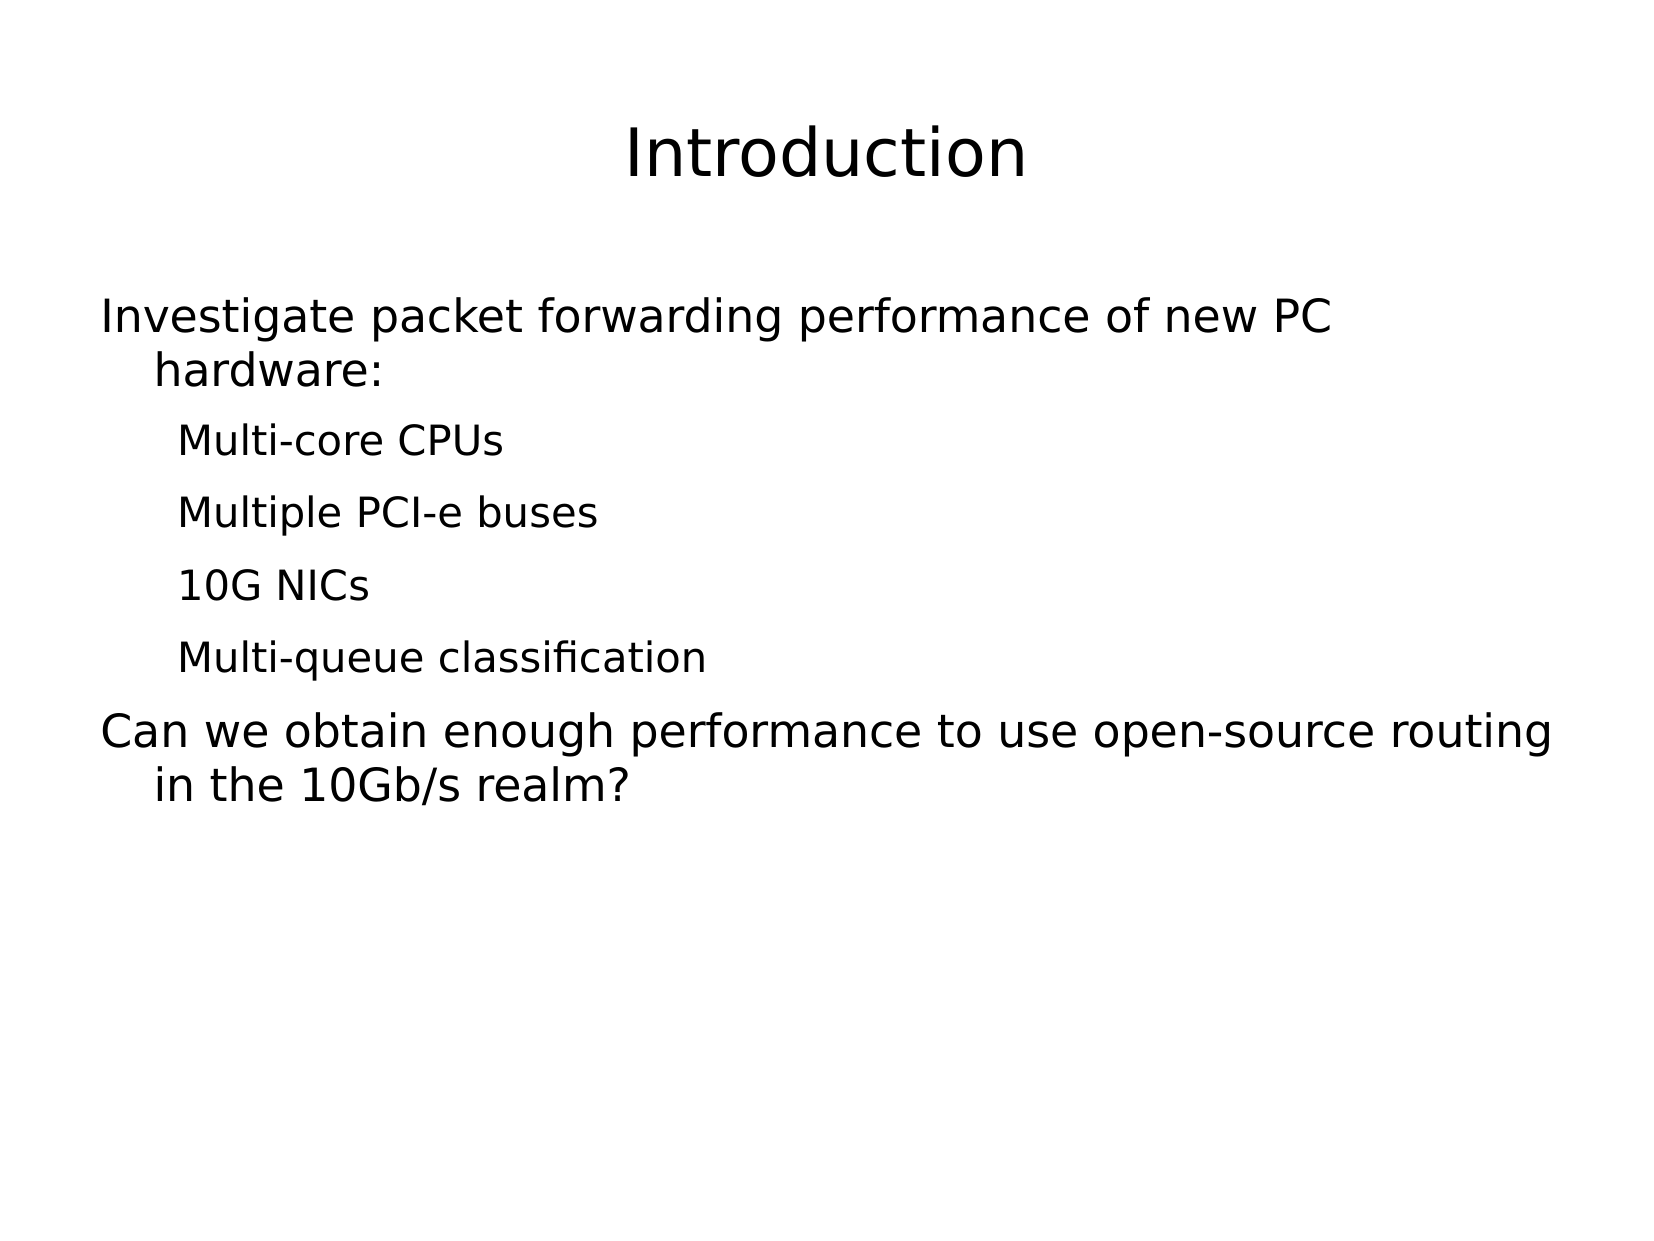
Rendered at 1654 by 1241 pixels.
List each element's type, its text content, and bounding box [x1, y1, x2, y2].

list Investigate packet forwarding performance of new PC hardware: Multi-core CPUs Multiple PCI-e buses 10G NICs Multi-queue classification Can we obtain enough performance to use open-source routing in the 10Gb/s realm? [82, 290, 1571, 1094]
title Introduction [82, 49, 1571, 257]
